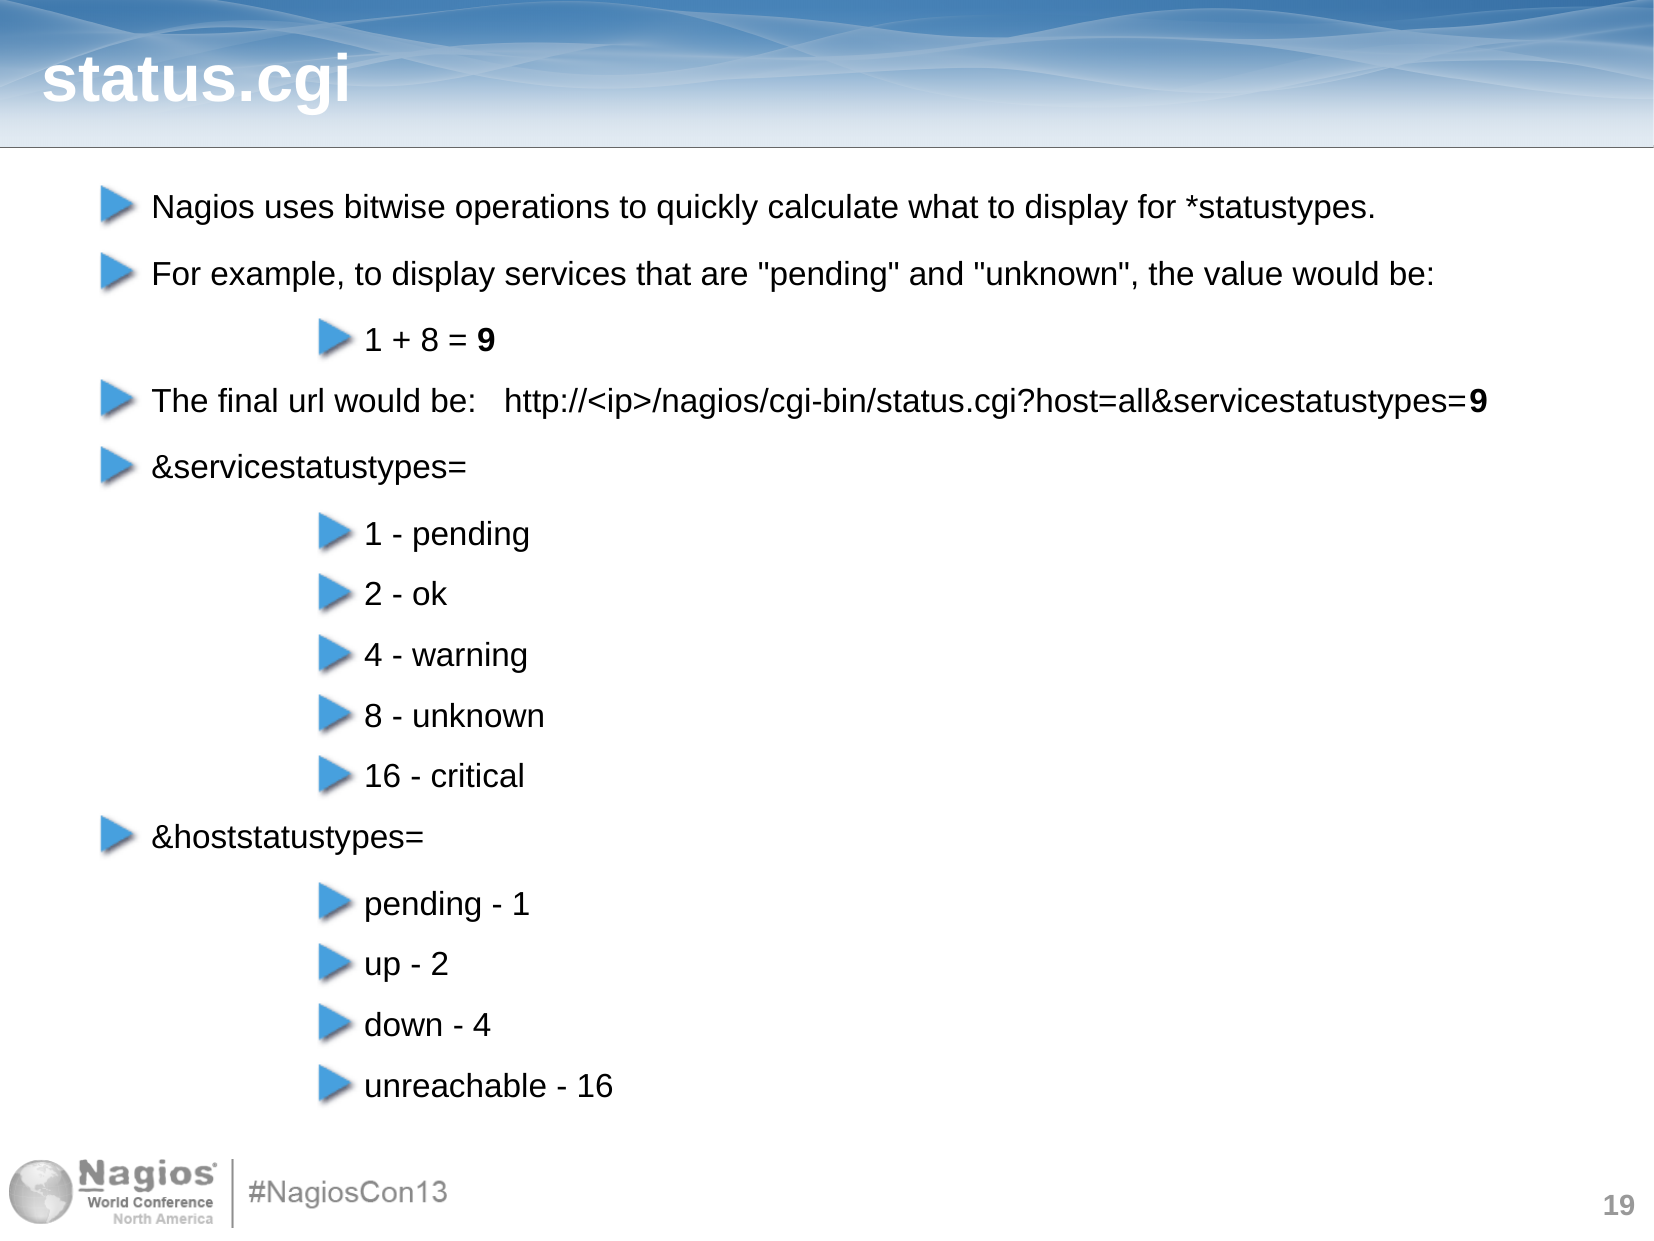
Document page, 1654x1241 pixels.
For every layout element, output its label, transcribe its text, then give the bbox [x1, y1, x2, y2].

picture [9, 1159, 453, 1228]
list Nagios uses bitwise operations to quickly calculate what to display for *statustypes. For example, to display services that are "pending" and "unknown", the value would be: 1 + 8 = 9 The final url would be: http://<ip>/nagios/cgi-bin/status.cgi?host=all&servicestatustypes=9 &servicestatustypes= 1 - pending 2 - ok 4 - warning 8 - unknown 16 - critical &hoststatustypes= pending - 1 up - 2 down - 4 unreachable - 16 [80, 188, 1569, 1188]
picture [0, 0, 1654, 147]
title status.cgi [41, 29, 1248, 127]
picture [98, 181, 143, 188]
